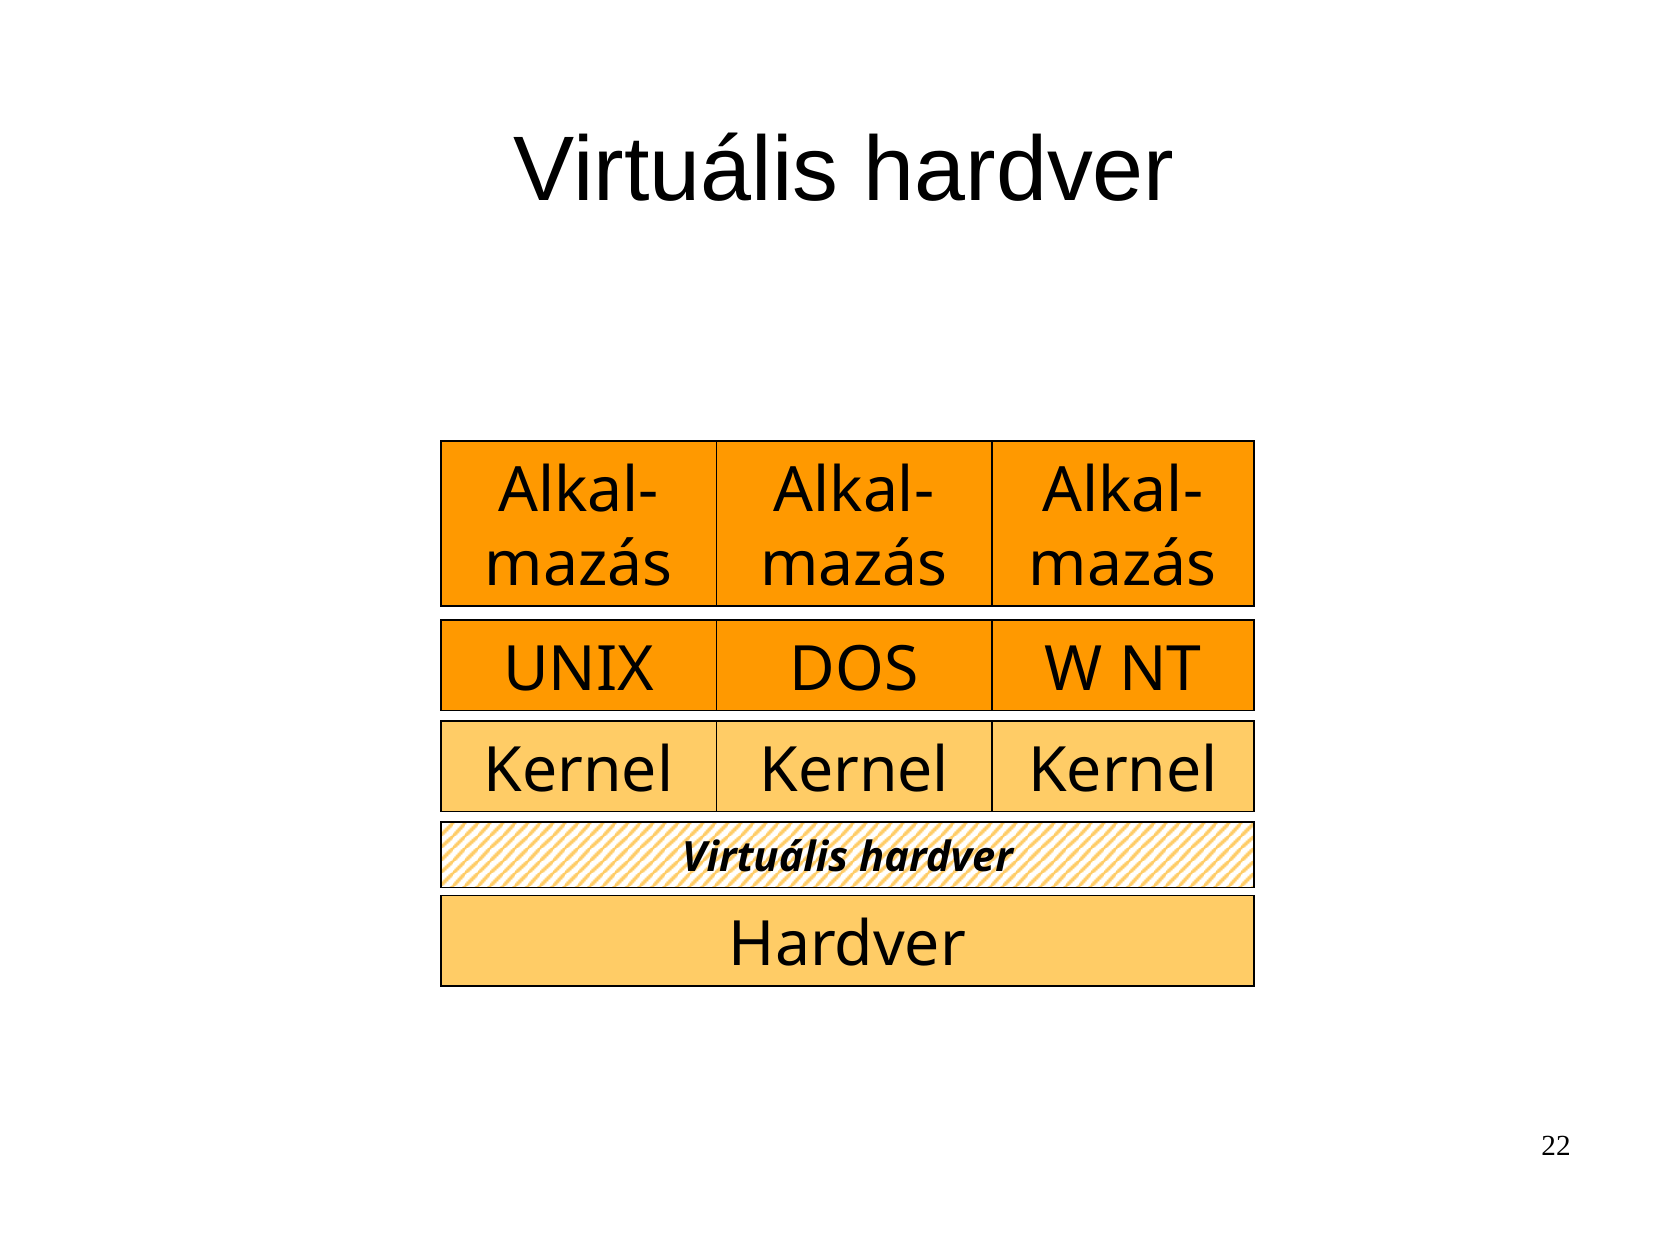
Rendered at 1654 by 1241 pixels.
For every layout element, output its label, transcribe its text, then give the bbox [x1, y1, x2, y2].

text_box W NT [993, 620, 1254, 711]
text_box Alkal-mazás [992, 440, 1254, 607]
text_box Hardver [440, 895, 1254, 986]
text_box Kernel [992, 721, 1254, 812]
text_box DOS [717, 620, 993, 711]
text_box Kernel [440, 721, 716, 812]
title Virtuális hardver [124, 60, 1530, 267]
text_box UNIX [440, 620, 717, 711]
text_box Virtuális hardver [440, 822, 1254, 888]
text_box Kernel [716, 721, 992, 812]
text_box Alkal-mazás [716, 440, 992, 607]
text_box Alkal-mazás [440, 440, 716, 607]
